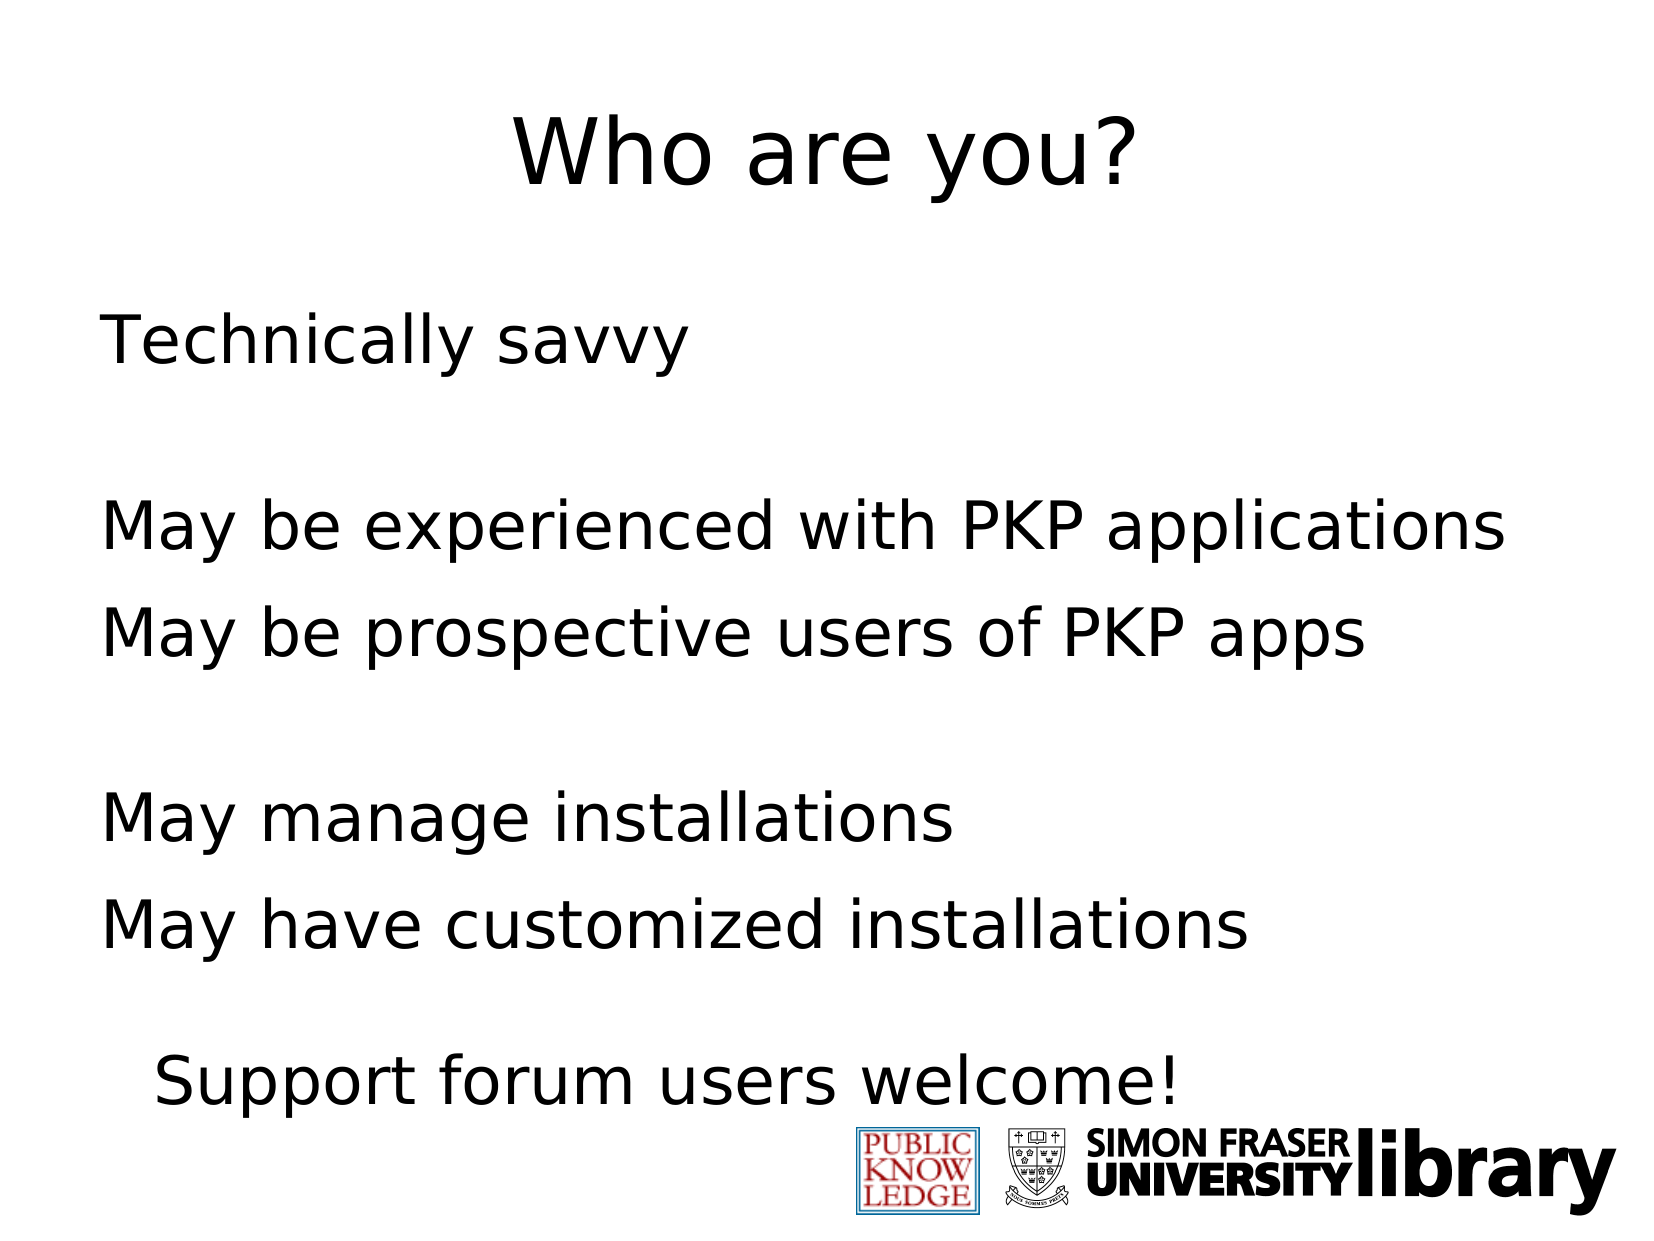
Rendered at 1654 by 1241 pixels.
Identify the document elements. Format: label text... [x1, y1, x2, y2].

title Who are you? [82, 49, 1571, 257]
picture [858, 1129, 978, 1213]
list Technically savvy May be experienced with PKP applications May be prospective users of PKP apps May manage installations May have customized installations Support forum users welcome! [82, 302, 1571, 1121]
picture [994, 1121, 1625, 1222]
